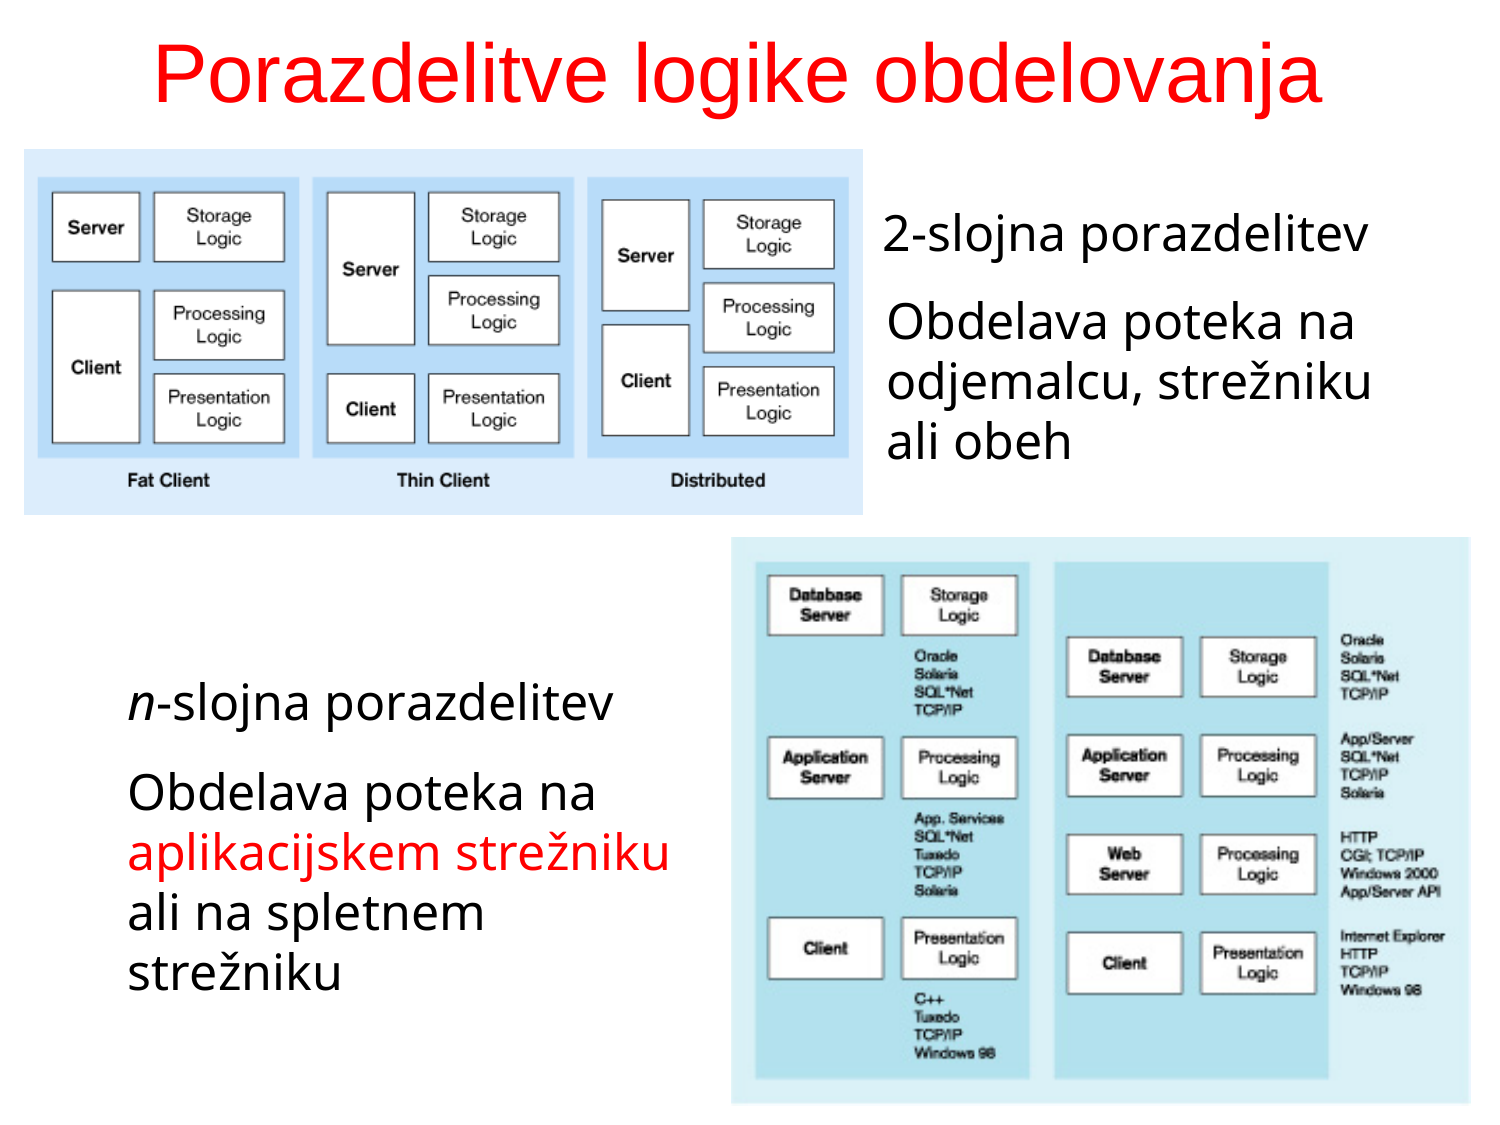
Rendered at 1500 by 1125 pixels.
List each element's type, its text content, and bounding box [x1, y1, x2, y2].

text_box n-slojna porazdelitev Obdelava poteka na aplikacijskem strežniku ali na spletnem strežniku [112, 662, 715, 1008]
picture [731, 537, 1471, 1106]
title Porazdelitve logike obdelovanja [99, 0, 1375, 163]
picture [24, 149, 863, 515]
text_box 2-slojna porazdelitev [868, 194, 1436, 270]
text_box Obdelava poteka na odjemalcu, strežniku ali obeh [871, 281, 1447, 478]
